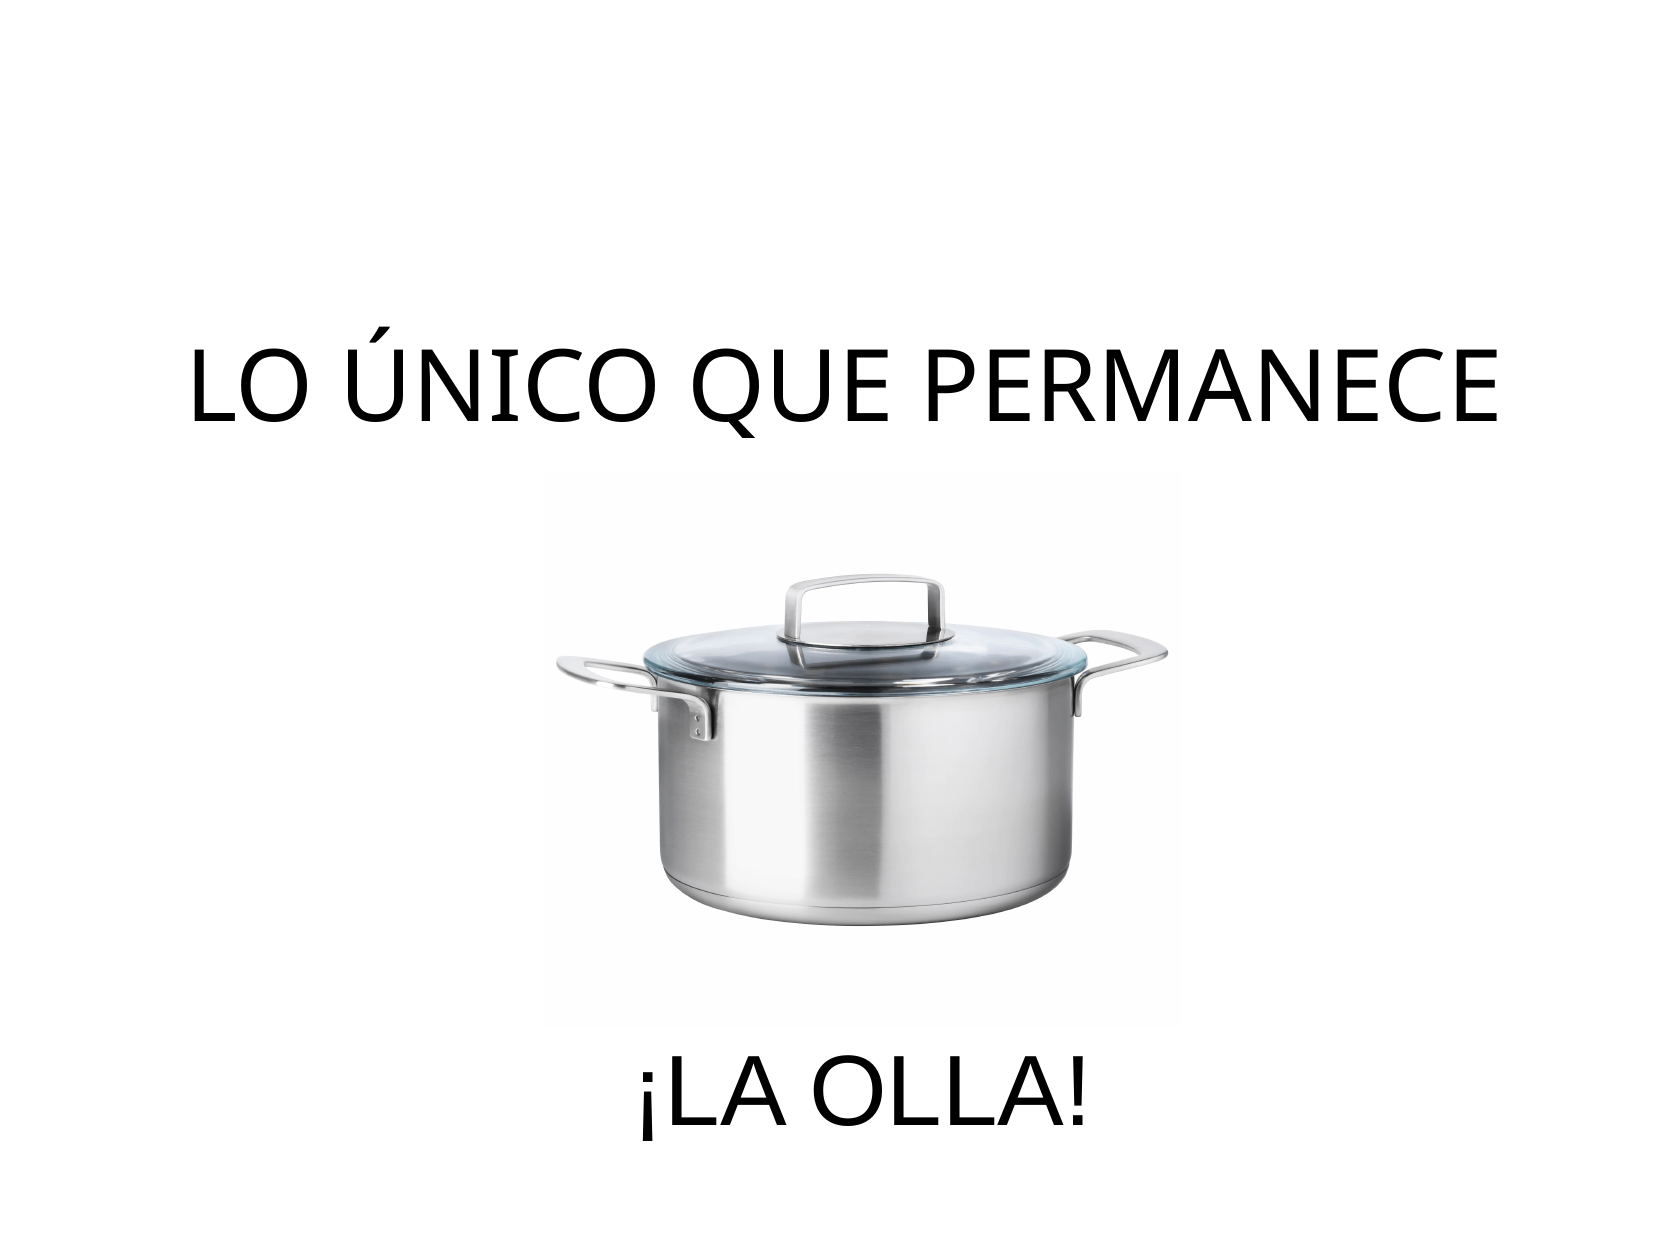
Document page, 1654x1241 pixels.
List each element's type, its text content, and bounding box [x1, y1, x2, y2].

picture [543, 472, 1182, 1027]
text_box ¡LA OLLA! [507, 1027, 1217, 1155]
text_box LO ÚNICO QUE PERMANECE ES.... [118, 307, 1571, 507]
